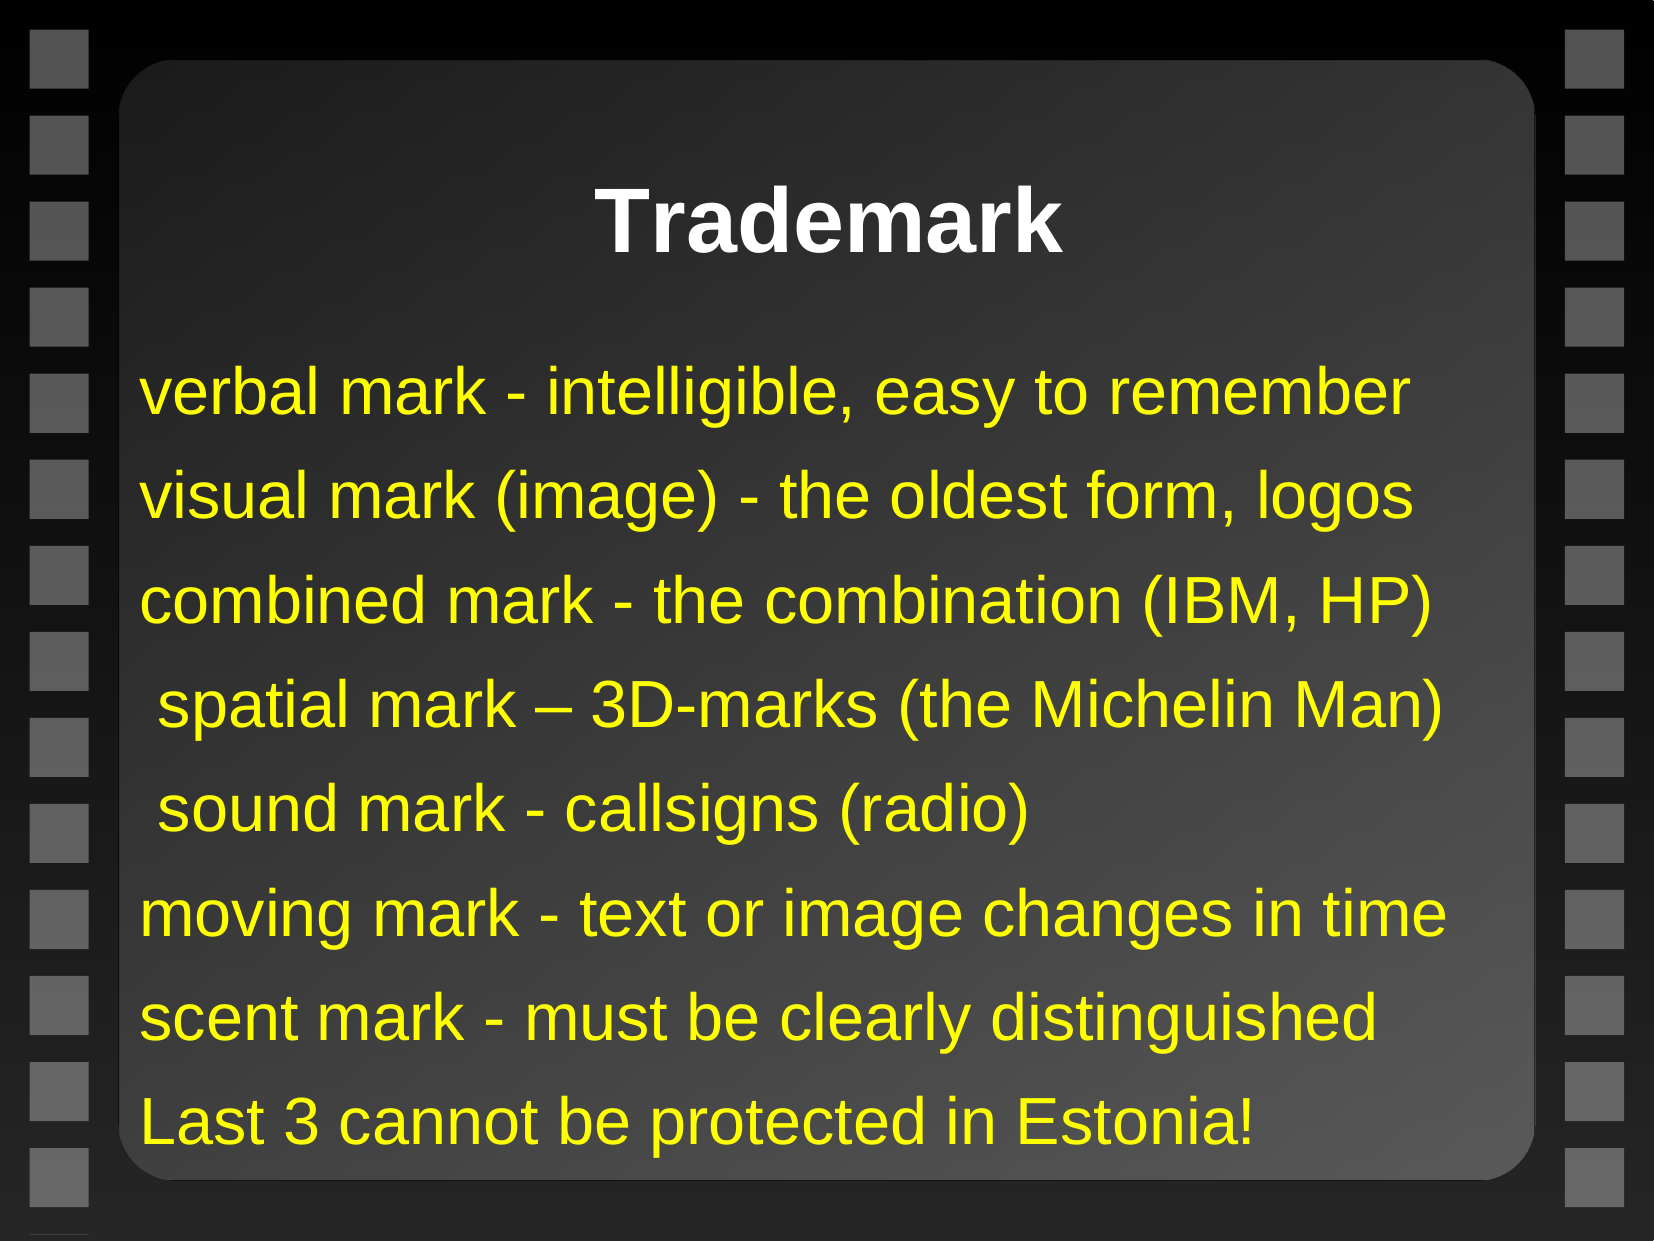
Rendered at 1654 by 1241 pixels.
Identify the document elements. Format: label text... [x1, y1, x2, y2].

list verbal mark - intelligible, easy to remember visual mark (image) - the oldest form, logos combined mark - the combination (IBM, HP) spatial mark – 3D-marks (the Michelin Man) sound mark - callsigns (radio) moving mark - text or image changes in time scent mark - must be clearly distinguished Last 3 cannot be protected in Estonia! [121, 354, 1534, 1159]
title Trademark [123, 117, 1536, 325]
